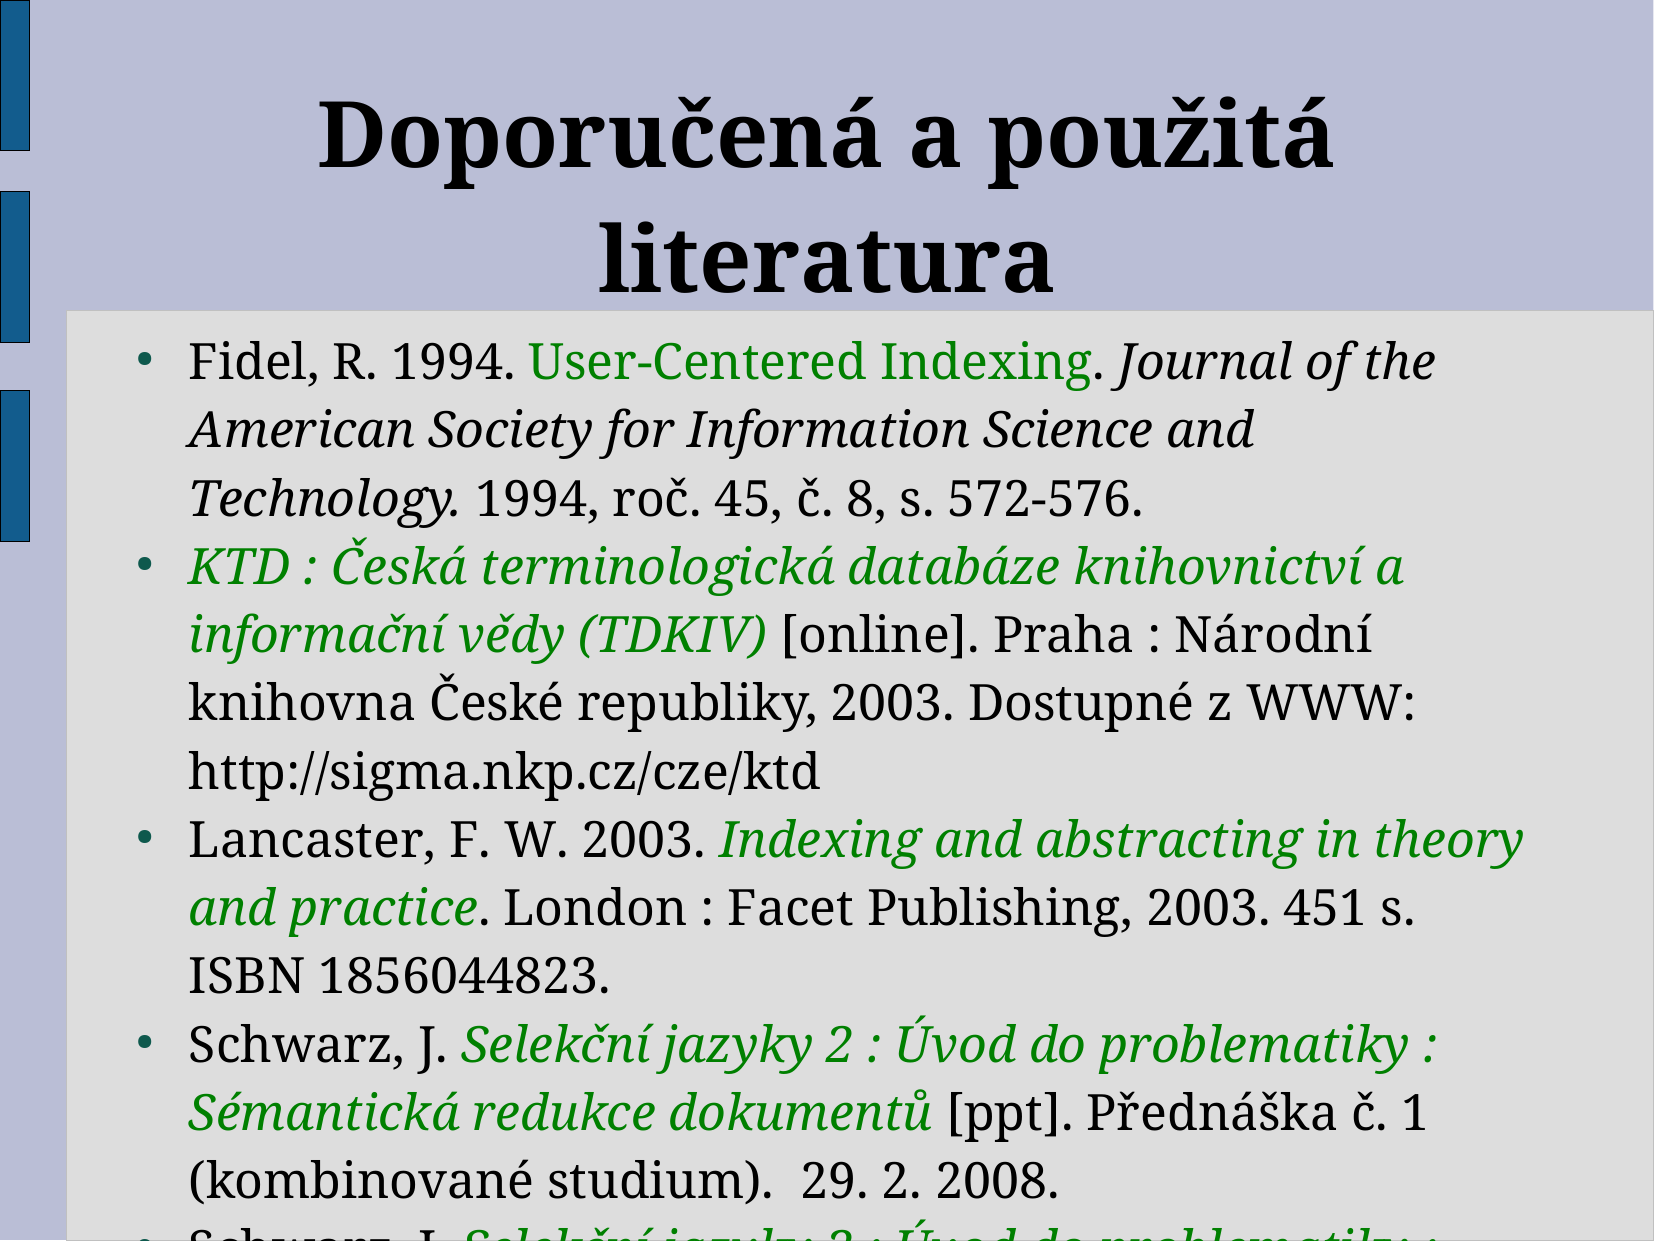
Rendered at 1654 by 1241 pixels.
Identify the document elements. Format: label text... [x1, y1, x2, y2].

title Doporučená a použitá literatura [121, 90, 1534, 299]
list Fidel, R. 1994. User-Centered Indexing. Journal of the American Society for Information Science and Technology. 1994, roč. 45, č. 8, s. 572-576. KTD : Česká terminologická databáze knihovnictví a informační vědy (TDKIV) [online]. Praha : Národní knihovna České republiky, 2003. Dostupné z WWW: http://sigma.nkp.cz/cze/ktd Lancaster, F. W. 2003. Indexing and abstracting in theory and practice. London : Facet Publishing, 2003. 451 s. ISBN 1856044823. Schwarz, J. Selekční jazyky 2 : Úvod do problematiky : Sémantická redukce dokumentů [ppt]. Přednáška č. 1 (kombinované studium). 29. 2. 2008. Schwarz, J. Selekční jazyky 2 : Úvod do problematiky : Kvalita a konzistence indexace [ppt]. Přednáška č. 2 (kombinované studium). 21. 3. 2008. [118, 325, 1531, 1241]
